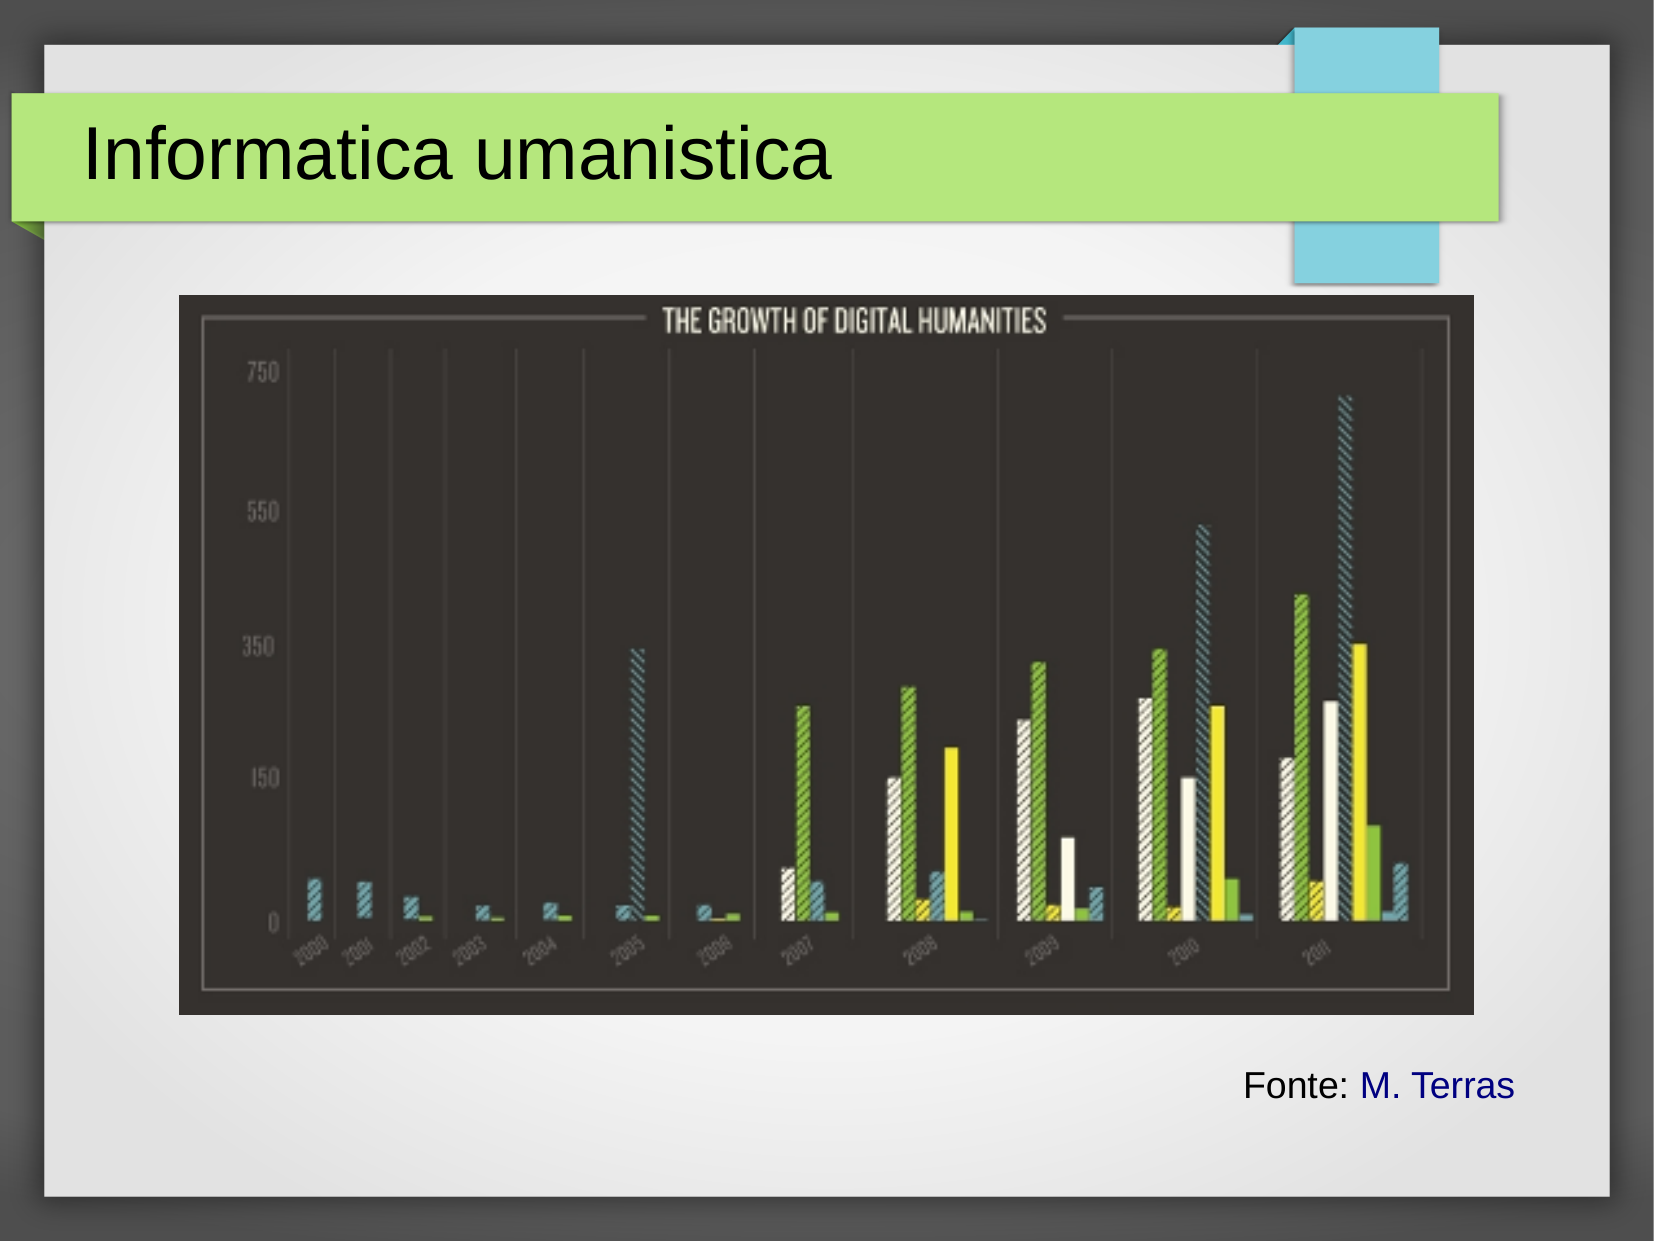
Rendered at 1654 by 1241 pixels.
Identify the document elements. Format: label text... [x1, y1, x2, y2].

picture [0, 0, 1654, 1241]
title Informatica umanistica [82, 94, 1264, 213]
text_box Fonte: M. Terras [1228, 1057, 1531, 1114]
